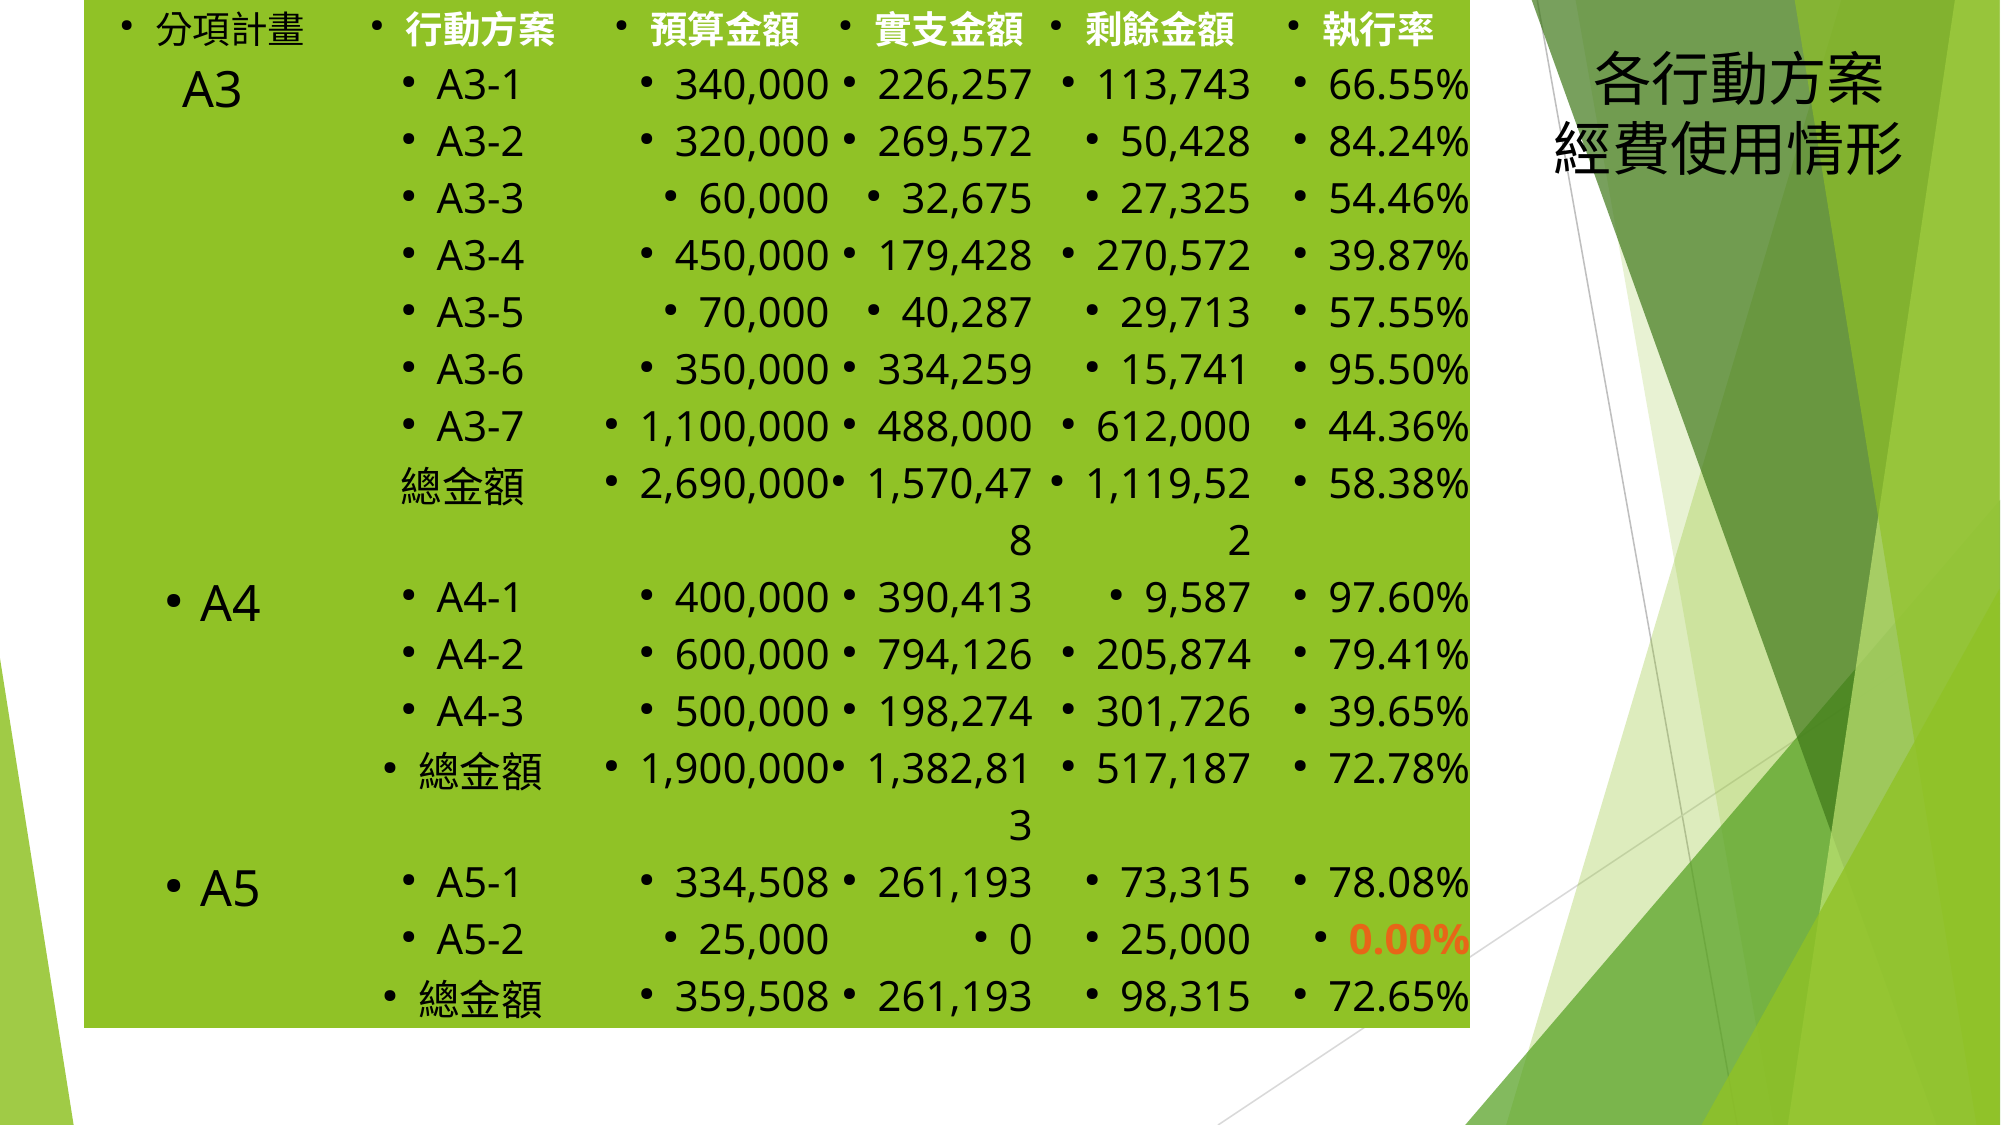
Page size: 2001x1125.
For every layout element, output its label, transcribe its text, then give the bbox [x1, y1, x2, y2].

table_cell 98,315 [1033, 967, 1251, 1028]
table_cell A5-1 [341, 853, 585, 910]
table_cell 612,000 [1033, 397, 1251, 454]
table_cell 25,000 [1033, 910, 1251, 967]
table_cell A3 [84, 54, 341, 568]
table_cell 15,741 [1033, 340, 1251, 397]
table_cell 350,000 [585, 340, 830, 397]
table_cell 0.00% [1251, 910, 1470, 967]
table_cell 334,259 [830, 340, 1033, 397]
table_cell A3-4 [341, 225, 585, 283]
table_cell A3-7 [341, 397, 585, 454]
table_header 執行率 [1251, 0, 1470, 54]
table_cell 總金額 [341, 454, 585, 568]
table_cell A5-2 [341, 910, 585, 967]
table_cell 113,743 [1033, 54, 1251, 111]
table_cell 39.65% [1251, 682, 1470, 739]
table_cell 39.87% [1251, 225, 1470, 283]
table_cell 334,508 [585, 853, 830, 910]
table_cell 總金額 [341, 967, 585, 1028]
table_cell 54.46% [1251, 168, 1470, 225]
table_cell 1,382,813 [830, 739, 1033, 853]
table_cell 450,000 [585, 225, 830, 283]
table_cell A5 [84, 853, 341, 1028]
table_cell 1,900,000 [585, 739, 830, 853]
table_header 分項計畫 [84, 0, 341, 54]
table_header 剩餘金額 [1033, 0, 1251, 54]
table_cell 261,193 [830, 853, 1033, 910]
table_cell 1,100,000 [585, 397, 830, 454]
table_cell 1,119,522 [1033, 454, 1251, 568]
table_cell 25,000 [585, 910, 830, 967]
table_cell A3-5 [341, 283, 585, 340]
table_cell A4-3 [341, 682, 585, 739]
table_cell 32,675 [830, 168, 1033, 225]
table_cell 97.60% [1251, 568, 1470, 625]
table_cell 600,000 [585, 625, 830, 682]
table_cell 488,000 [830, 397, 1033, 454]
table_cell 9,587 [1033, 568, 1251, 625]
table_cell 72.78% [1251, 739, 1470, 853]
table_cell 95.50% [1251, 340, 1470, 397]
table_cell A3-3 [341, 168, 585, 225]
table_cell A3-1 [341, 54, 585, 111]
table_cell 78.08% [1251, 853, 1470, 910]
table_header 行動方案 [341, 0, 585, 54]
table_cell 390,413 [830, 568, 1033, 625]
table_cell 79.41% [1251, 625, 1470, 682]
table_cell 500,000 [585, 682, 830, 739]
table_cell 57.55% [1251, 283, 1470, 340]
table_cell A4-1 [341, 568, 585, 625]
table_cell 27,325 [1033, 168, 1251, 225]
table_cell 66.55% [1251, 54, 1470, 111]
table_cell 226,257 [830, 54, 1033, 111]
table_cell 40,287 [830, 283, 1033, 340]
table_cell 270,572 [1033, 225, 1251, 283]
table_cell 60,000 [585, 168, 830, 225]
table_cell 總金額 [341, 739, 585, 853]
table_header 預算金額 [585, 0, 830, 54]
text_box 各行動方案 經費使用情形 [1538, 34, 1949, 191]
table_cell 320,000 [585, 111, 830, 168]
table_cell 44.36% [1251, 397, 1470, 454]
table_cell 359,508 [585, 967, 830, 1028]
table_cell 794,126 [830, 625, 1033, 682]
table_cell 0 [830, 910, 1033, 967]
table_cell 179,428 [830, 225, 1033, 283]
table_cell 2,690,000 [585, 454, 830, 568]
table_cell 301,726 [1033, 682, 1251, 739]
table_cell 340,000 [585, 54, 830, 111]
table_cell 269,572 [830, 111, 1033, 168]
table_cell 29,713 [1033, 283, 1251, 340]
table_cell 205,874 [1033, 625, 1251, 682]
table_cell 72.65% [1251, 967, 1470, 1028]
table_header 實支金額 [830, 0, 1033, 54]
table_cell A3-6 [341, 340, 585, 397]
table_cell 400,000 [585, 568, 830, 625]
table_cell 70,000 [585, 283, 830, 340]
table_cell 84.24% [1251, 111, 1470, 168]
table_cell 517,187 [1033, 739, 1251, 853]
table_cell A4-2 [341, 625, 585, 682]
table_cell 73,315 [1033, 853, 1251, 910]
table_cell 58.38% [1251, 454, 1470, 568]
table_cell A3-2 [341, 111, 585, 168]
table_cell 1,570,478 [830, 454, 1033, 568]
table_cell 50,428 [1033, 111, 1251, 168]
table_cell 261,193 [830, 967, 1033, 1028]
table_cell 198,274 [830, 682, 1033, 739]
table_cell A4 [84, 568, 341, 853]
